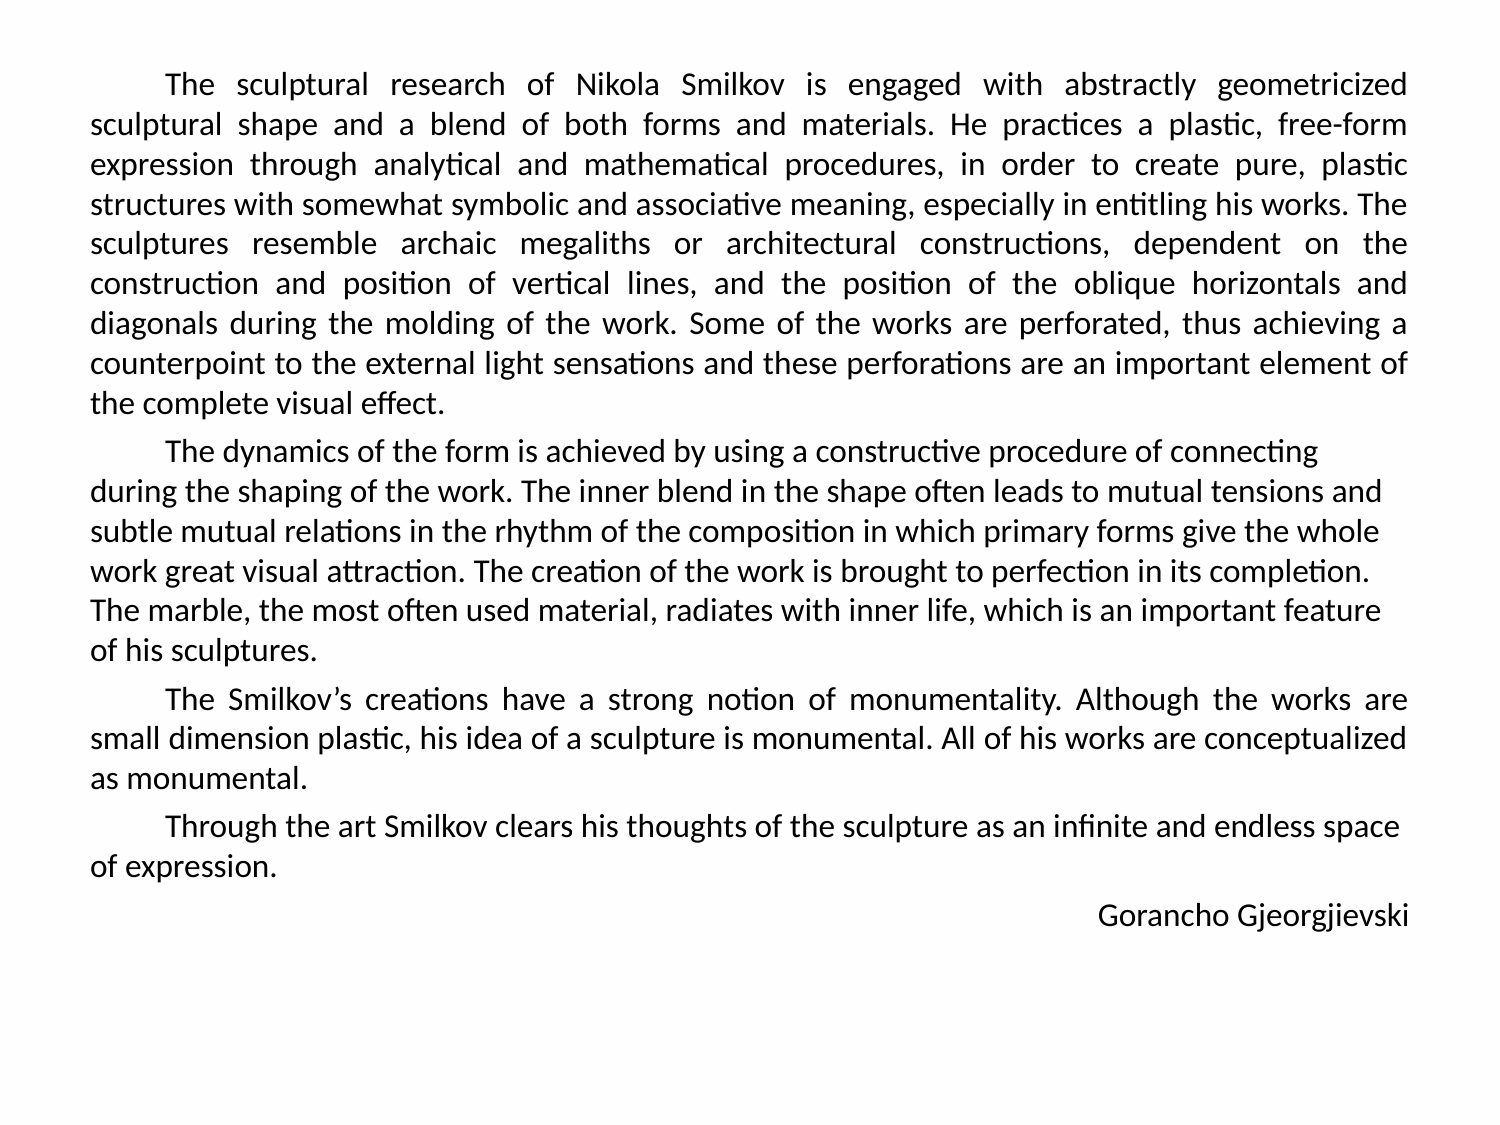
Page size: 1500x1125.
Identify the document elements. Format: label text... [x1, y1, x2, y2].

list The sculptural research of Nikola Smilkov is engaged with abstractly geometricized sculptural shape and a blend of both forms and materials. He practices a plastic, free-form expression through analytical and mathematical procedures, in order to create pure, plastic structures with somewhat symbolic and associative meaning, especially in entitling his works. The sculptures resemble archaic megaliths or architectural constructions, dependent on the construction and position of vertical lines, and the position of the oblique horizontals and diagonals during the molding of the work. Some of the works are perforated, thus achieving a counterpoint to the external light sensations and these perforations are an important element of the complete visual effect. The dynamics of the form is achieved by using a constructive procedure of connecting during the shaping of the work. The inner blend in the shape often leads to mutual tensions and subtle mutual relations in the rhythm of the composition in which primary forms give the whole work great visual attraction. The creation of the work is brought to perfection in its completion. The marble, the most often used material, radiates with inner life, which is an important feature of his sculptures. The Smilkov’s creations have a strong notion of monumentality. Although the works are small dimension plastic, his idea of a sculpture is monumental. All of his works are conceptualized as monumental. Through the art Smilkov clears his thoughts of the sculpture as an infinite and endless space of expression. Gorancho Gjeorgjievski [75, 54, 1426, 1005]
